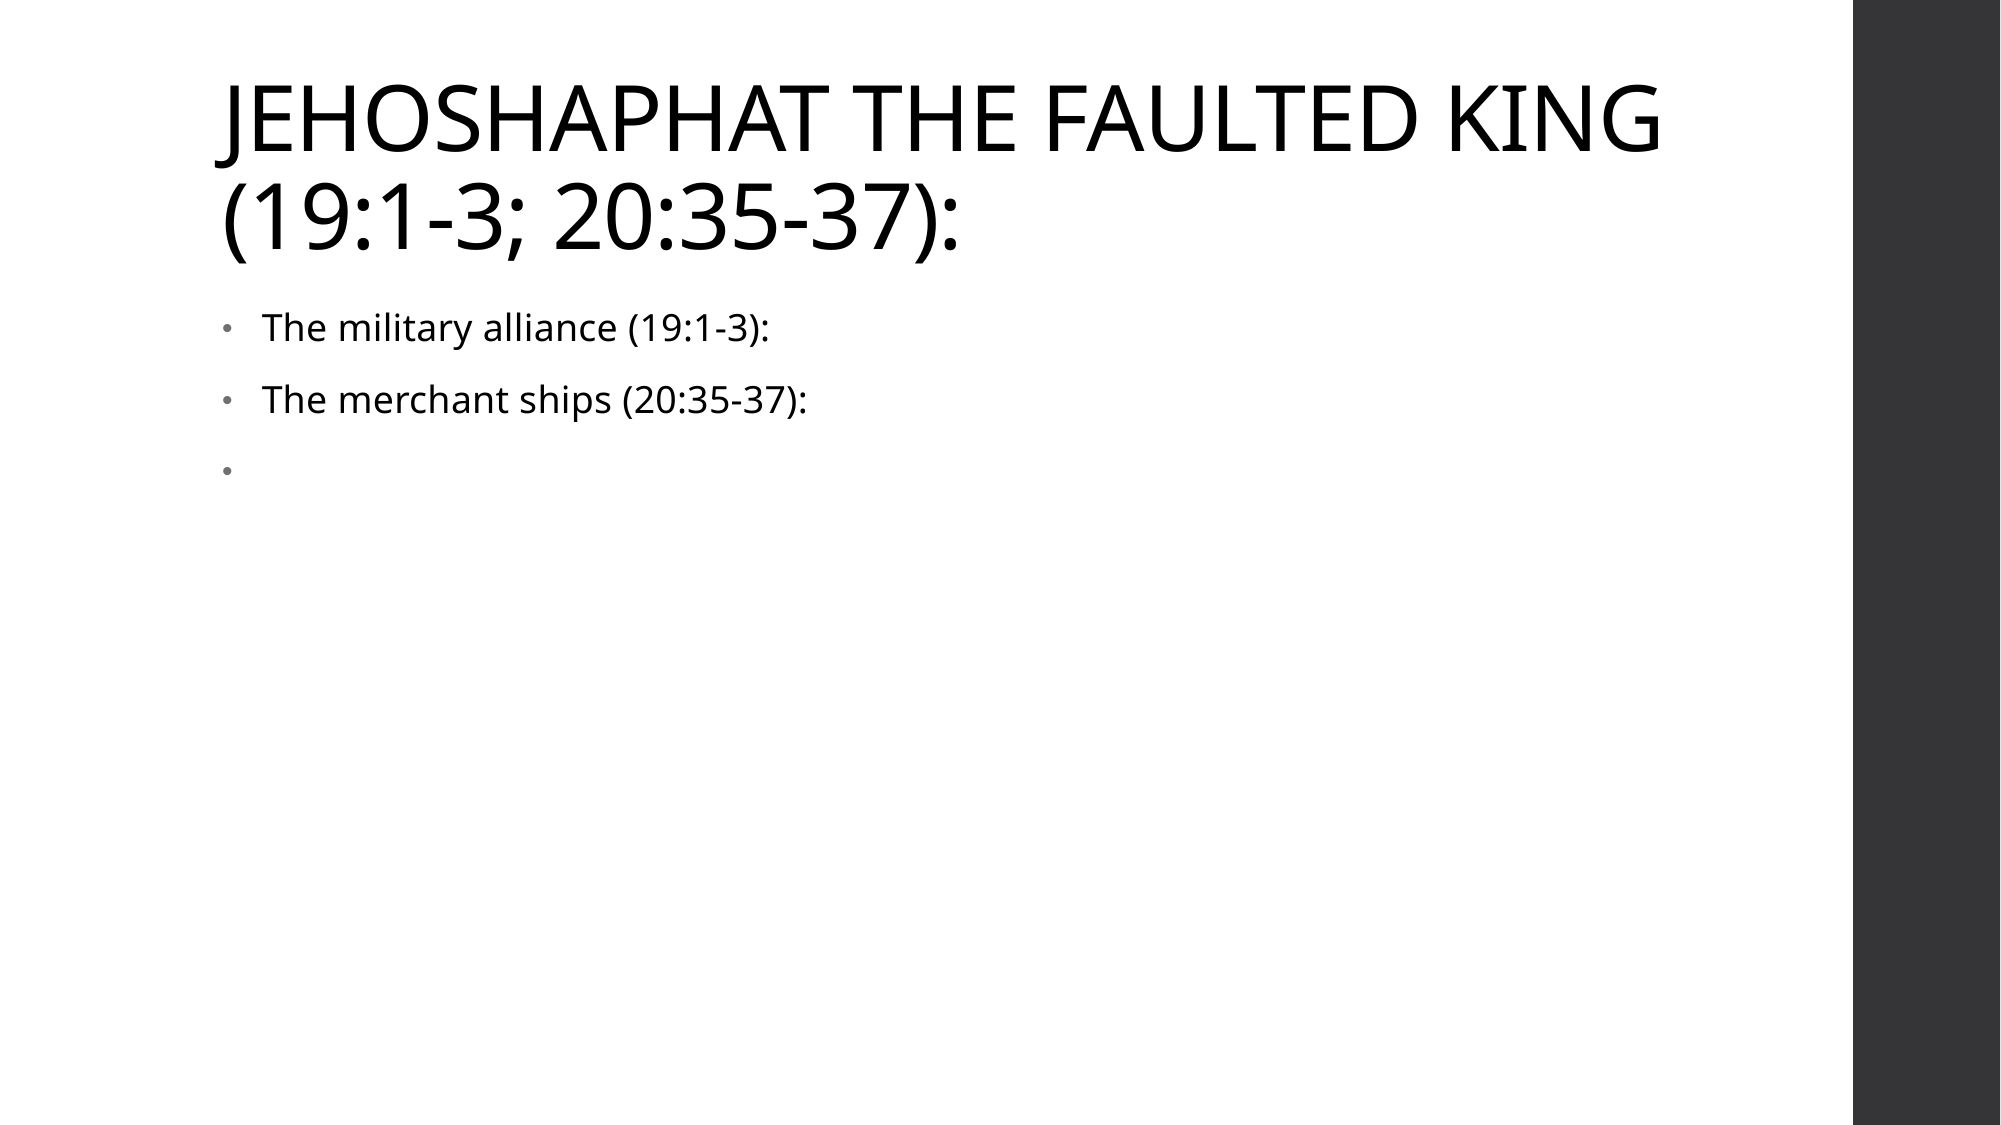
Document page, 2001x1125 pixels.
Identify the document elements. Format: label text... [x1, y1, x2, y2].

list The military alliance (19:1-3): The merchant ships (20:35-37): [206, 299, 1617, 1014]
title JEHOSHAPHAT THE FAULTED KING (19:1-3; 20:35-37): [206, 60, 1797, 278]
